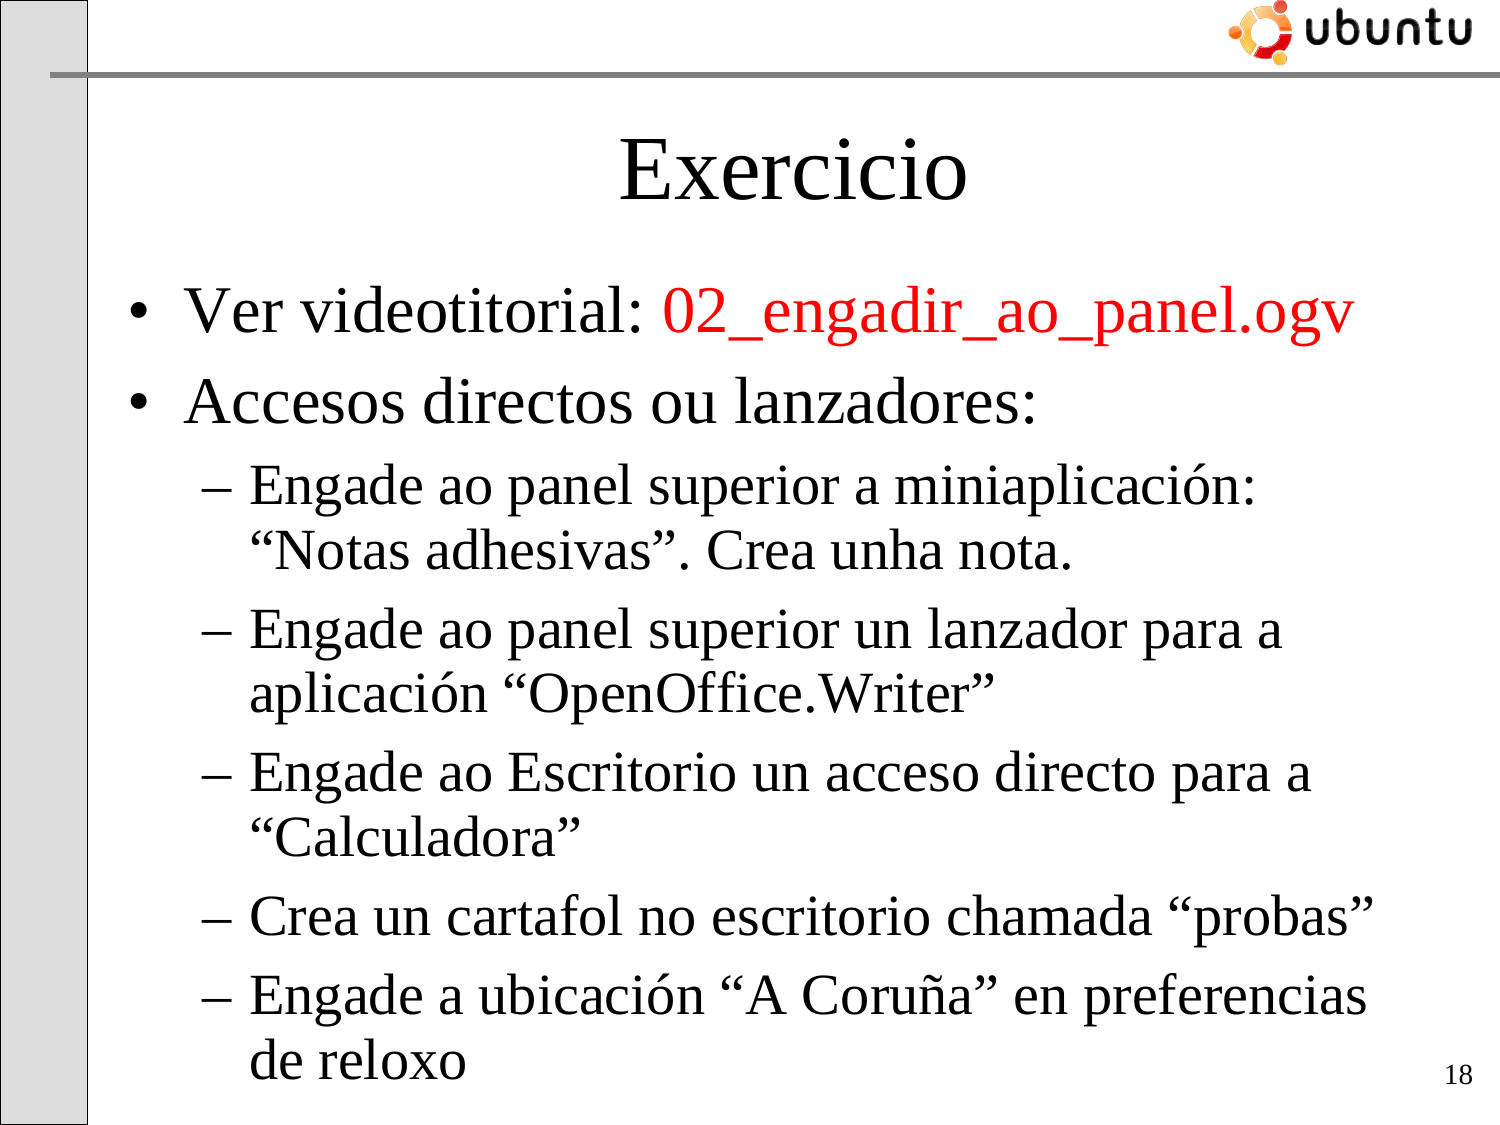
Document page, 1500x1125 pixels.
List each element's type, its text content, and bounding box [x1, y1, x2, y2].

list Ver videotitorial: 02_engadir_ao_panel.ogv Accesos directos ou lanzadores: Engade ao panel superior a miniaplicación: “Notas adhesivas”. Crea unha nota. Engade ao panel superior un lanzador para a aplicación “OpenOffice.Writer” Engade ao Escritorio un acceso directo para a “Calculadora” Crea un cartafol no escritorio chamada “probas” Engade a ubicación “A Coruña” en preferencias de reloxo [112, 265, 1418, 1125]
picture [1221, 0, 1483, 71]
title Exercicio [112, 99, 1477, 237]
